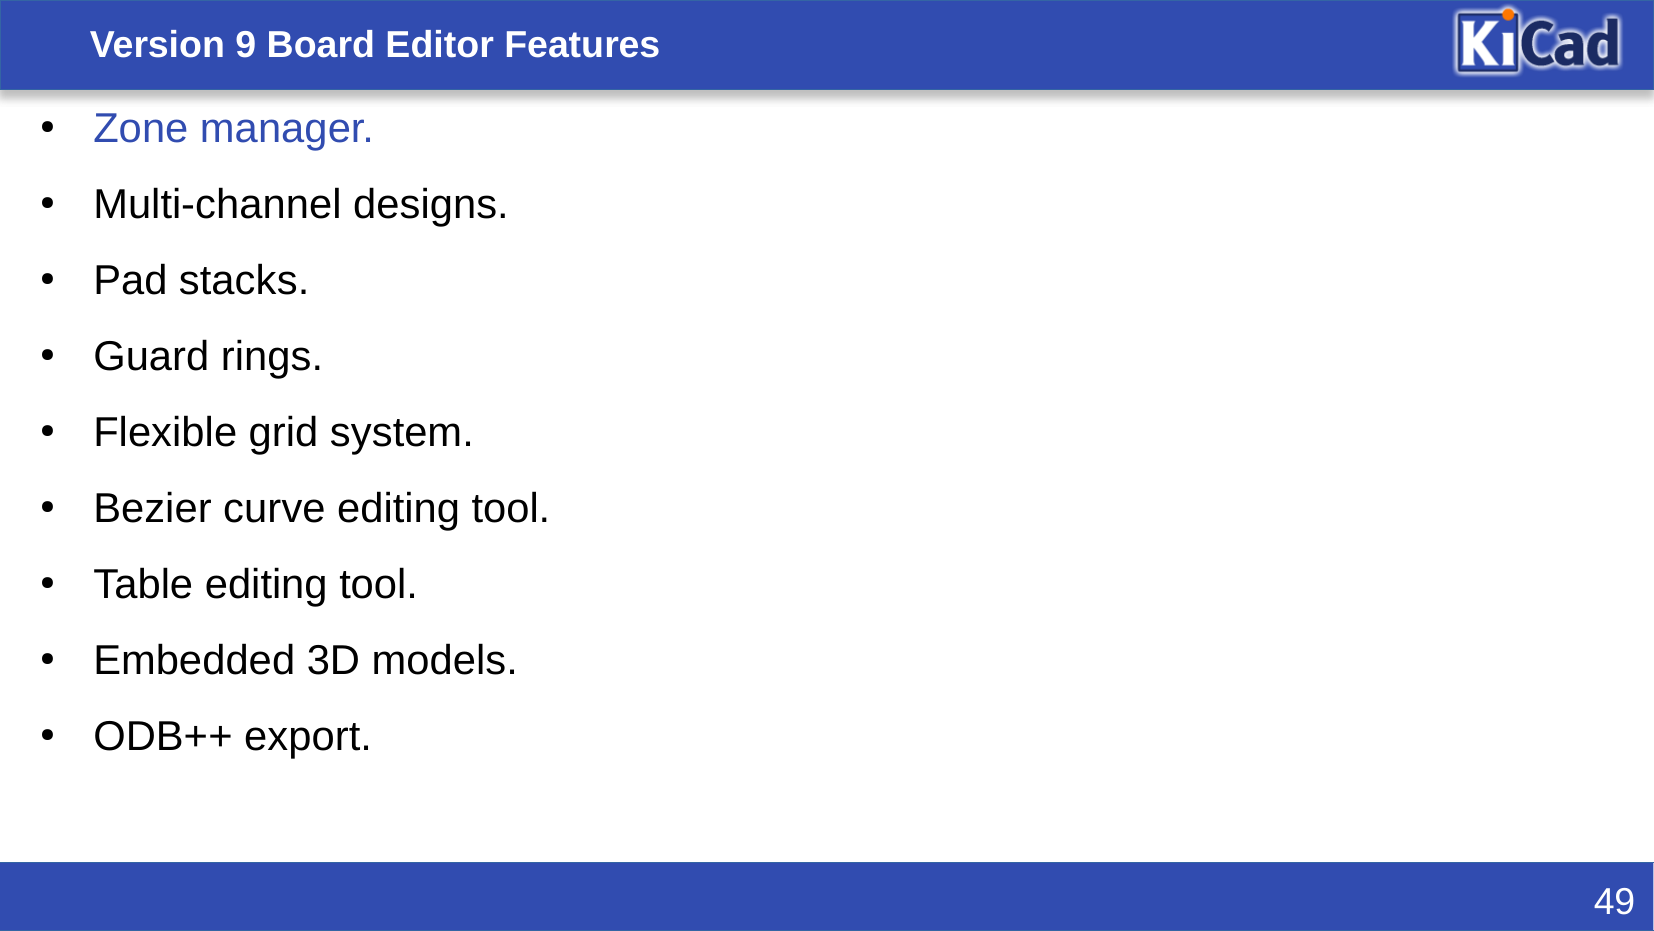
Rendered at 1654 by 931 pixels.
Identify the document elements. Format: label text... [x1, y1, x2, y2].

picture [1412, 0, 1654, 92]
text_box Version 9 Board Editor Features [0, 0, 1412, 90]
text_box [0, 862, 1654, 931]
list Zone manager. Multi-channel designs. Pad stacks. Guard rings. Flexible grid system. Bezier curve editing tool. Table editing tool. Embedded 3D models. ODB++ export. [22, 105, 1636, 856]
text_box <number> [1387, 873, 1651, 931]
